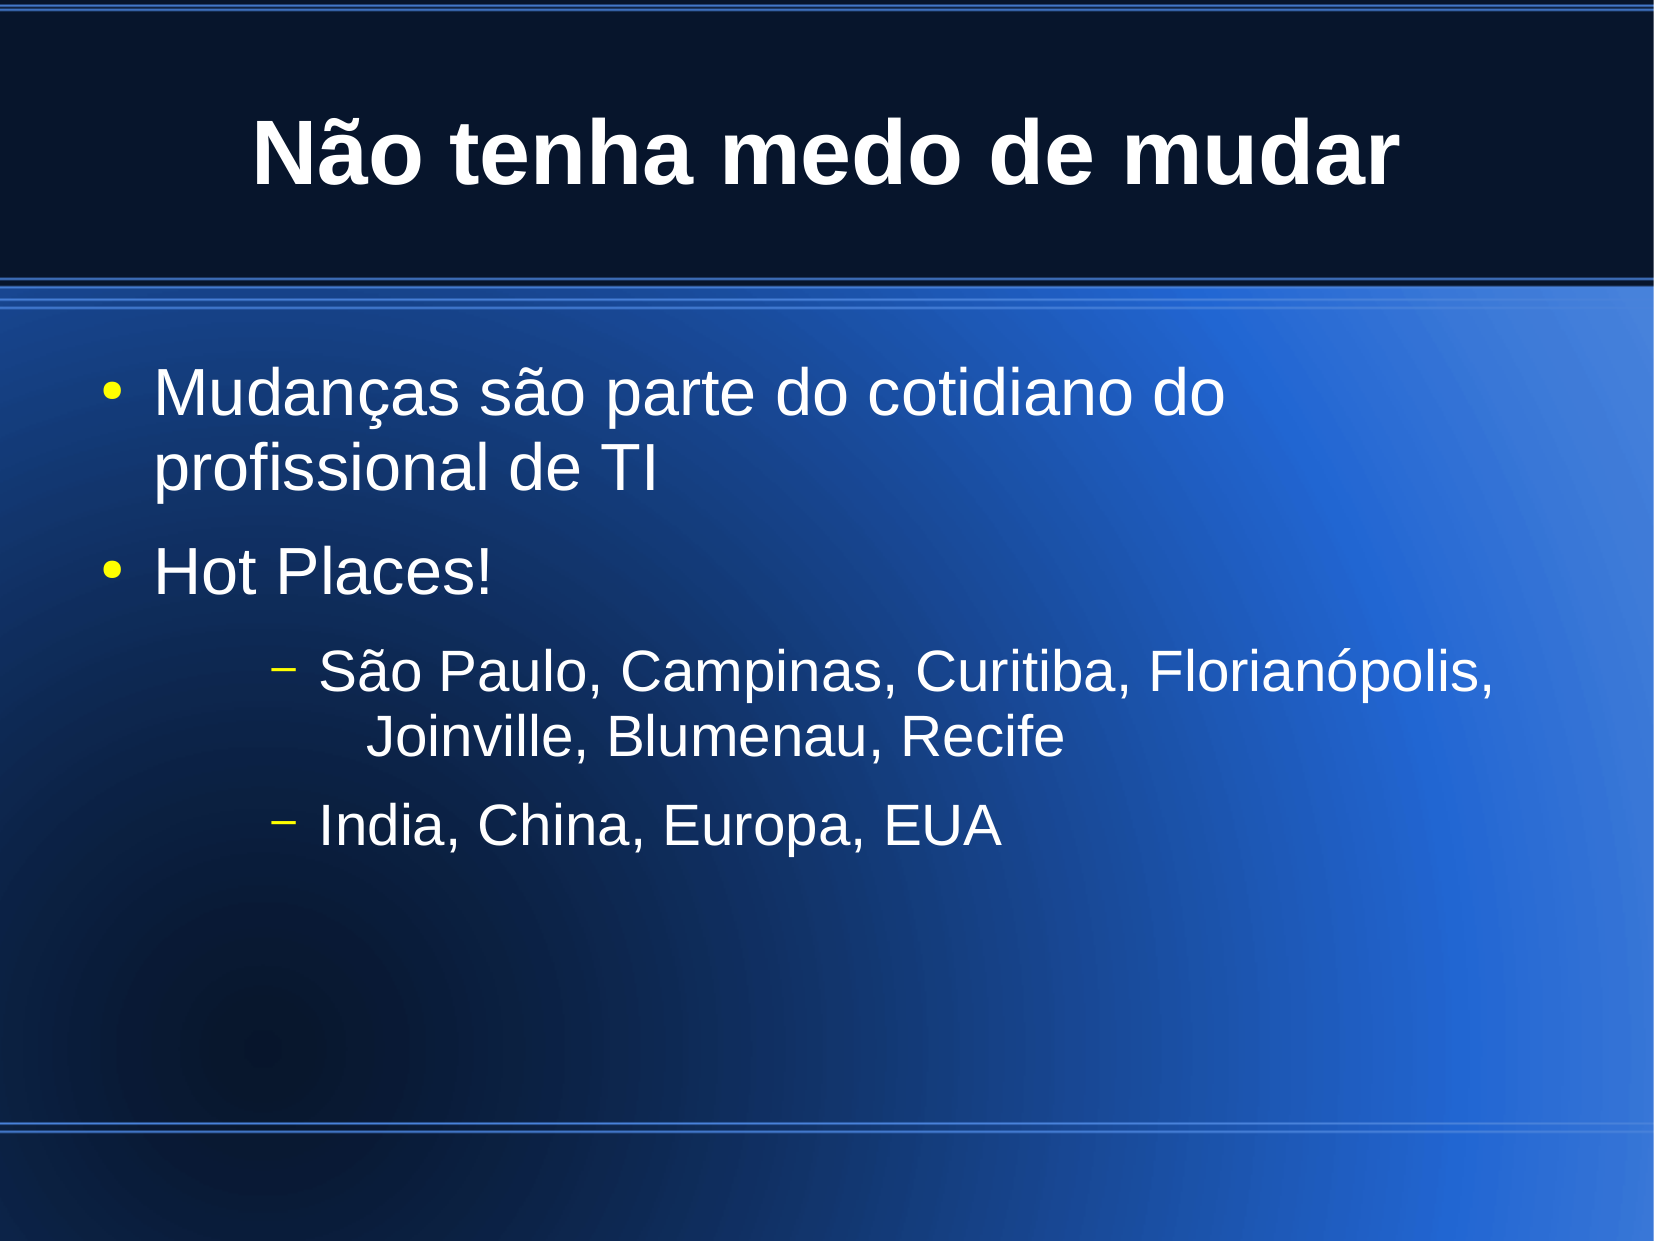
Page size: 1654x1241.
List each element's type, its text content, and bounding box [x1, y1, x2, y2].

list Mudanças são parte do cotidiano do profissional de TI Hot Places! São Paulo, Campinas, Curitiba, Florianópolis, Joinville, Blumenau, Recife India, China, Europa, EUA [82, 355, 1571, 1043]
title Não tenha medo de mudar [82, 56, 1571, 250]
picture [0, 0, 1654, 1241]
